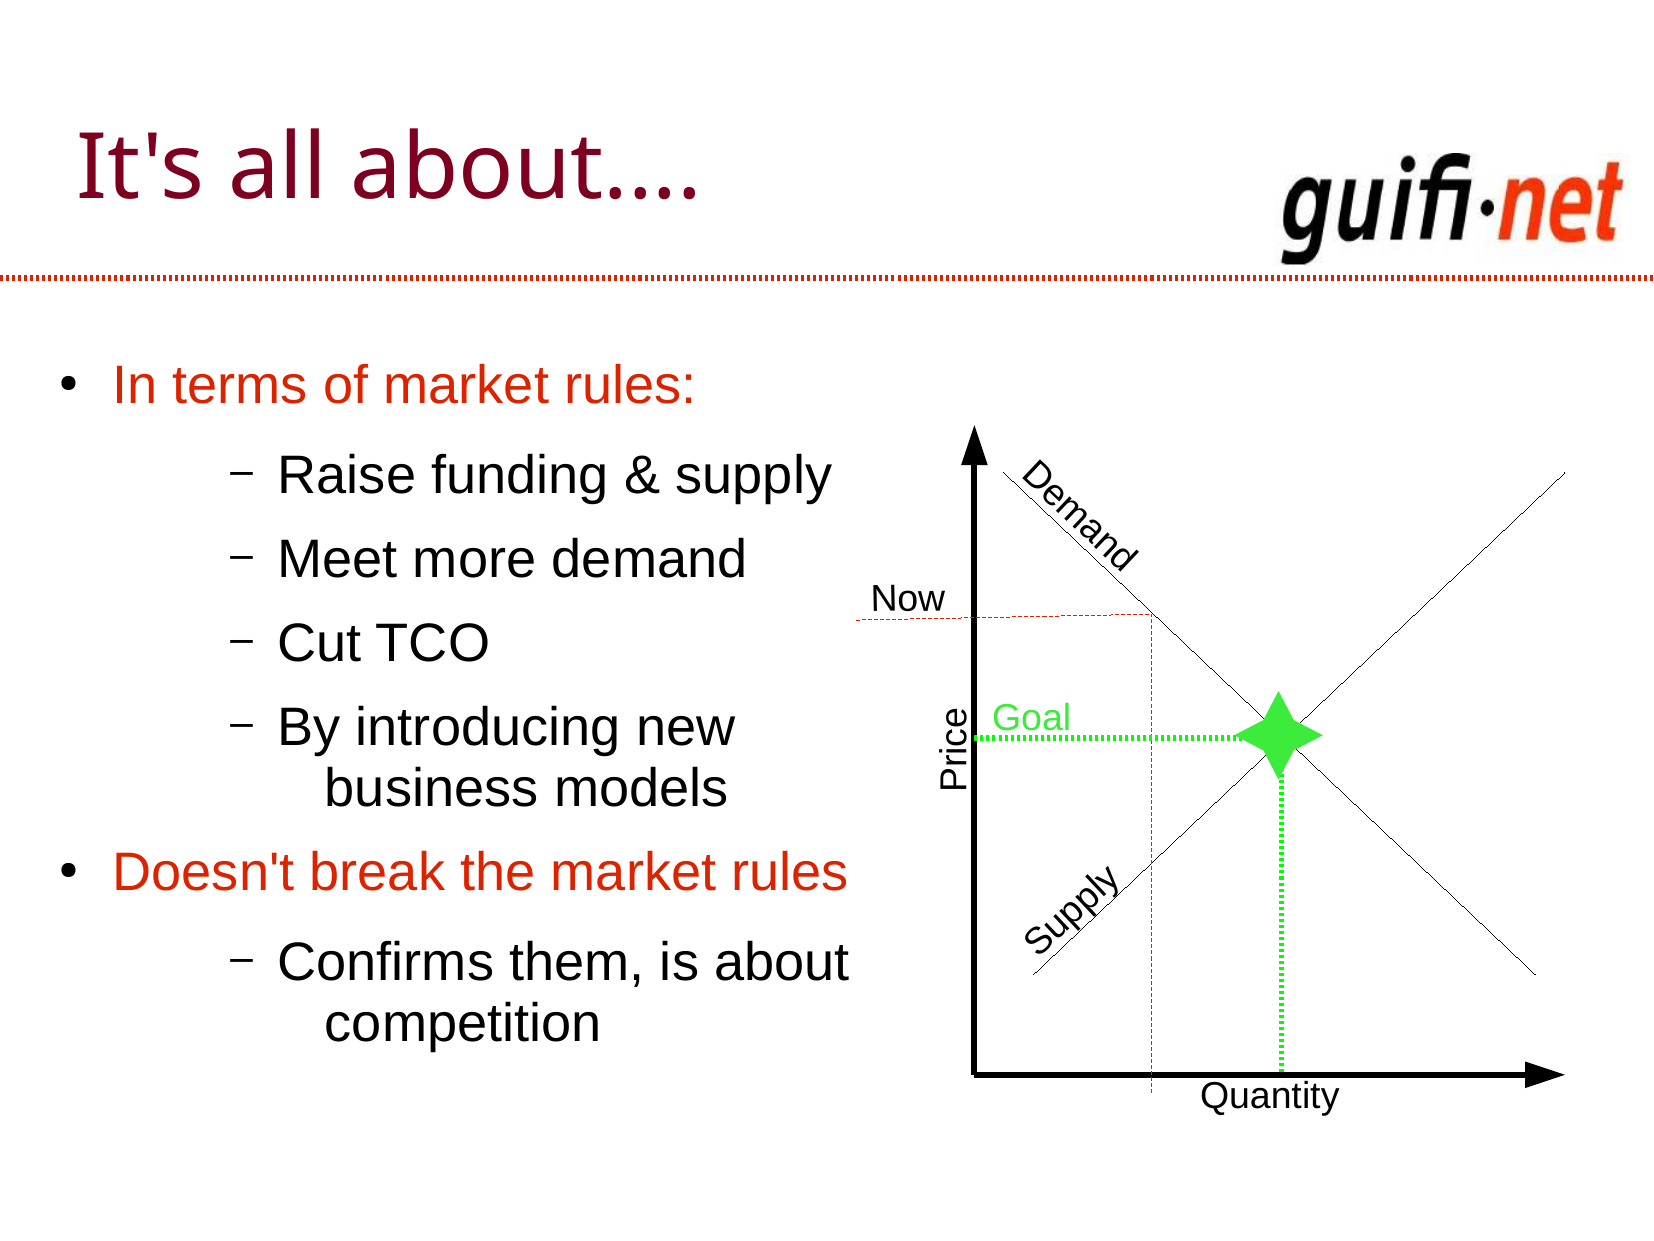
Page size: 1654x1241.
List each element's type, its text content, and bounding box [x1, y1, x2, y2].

title It's all about.... [76, 59, 1093, 267]
list In terms of market rules: Raise funding & supply Meet more demand Cut TCO By introducing new business models Doesn't break the market rules Confirms them, is about competition [41, 354, 904, 1168]
text_box [1234, 690, 1323, 780]
picture [1275, 153, 1630, 266]
